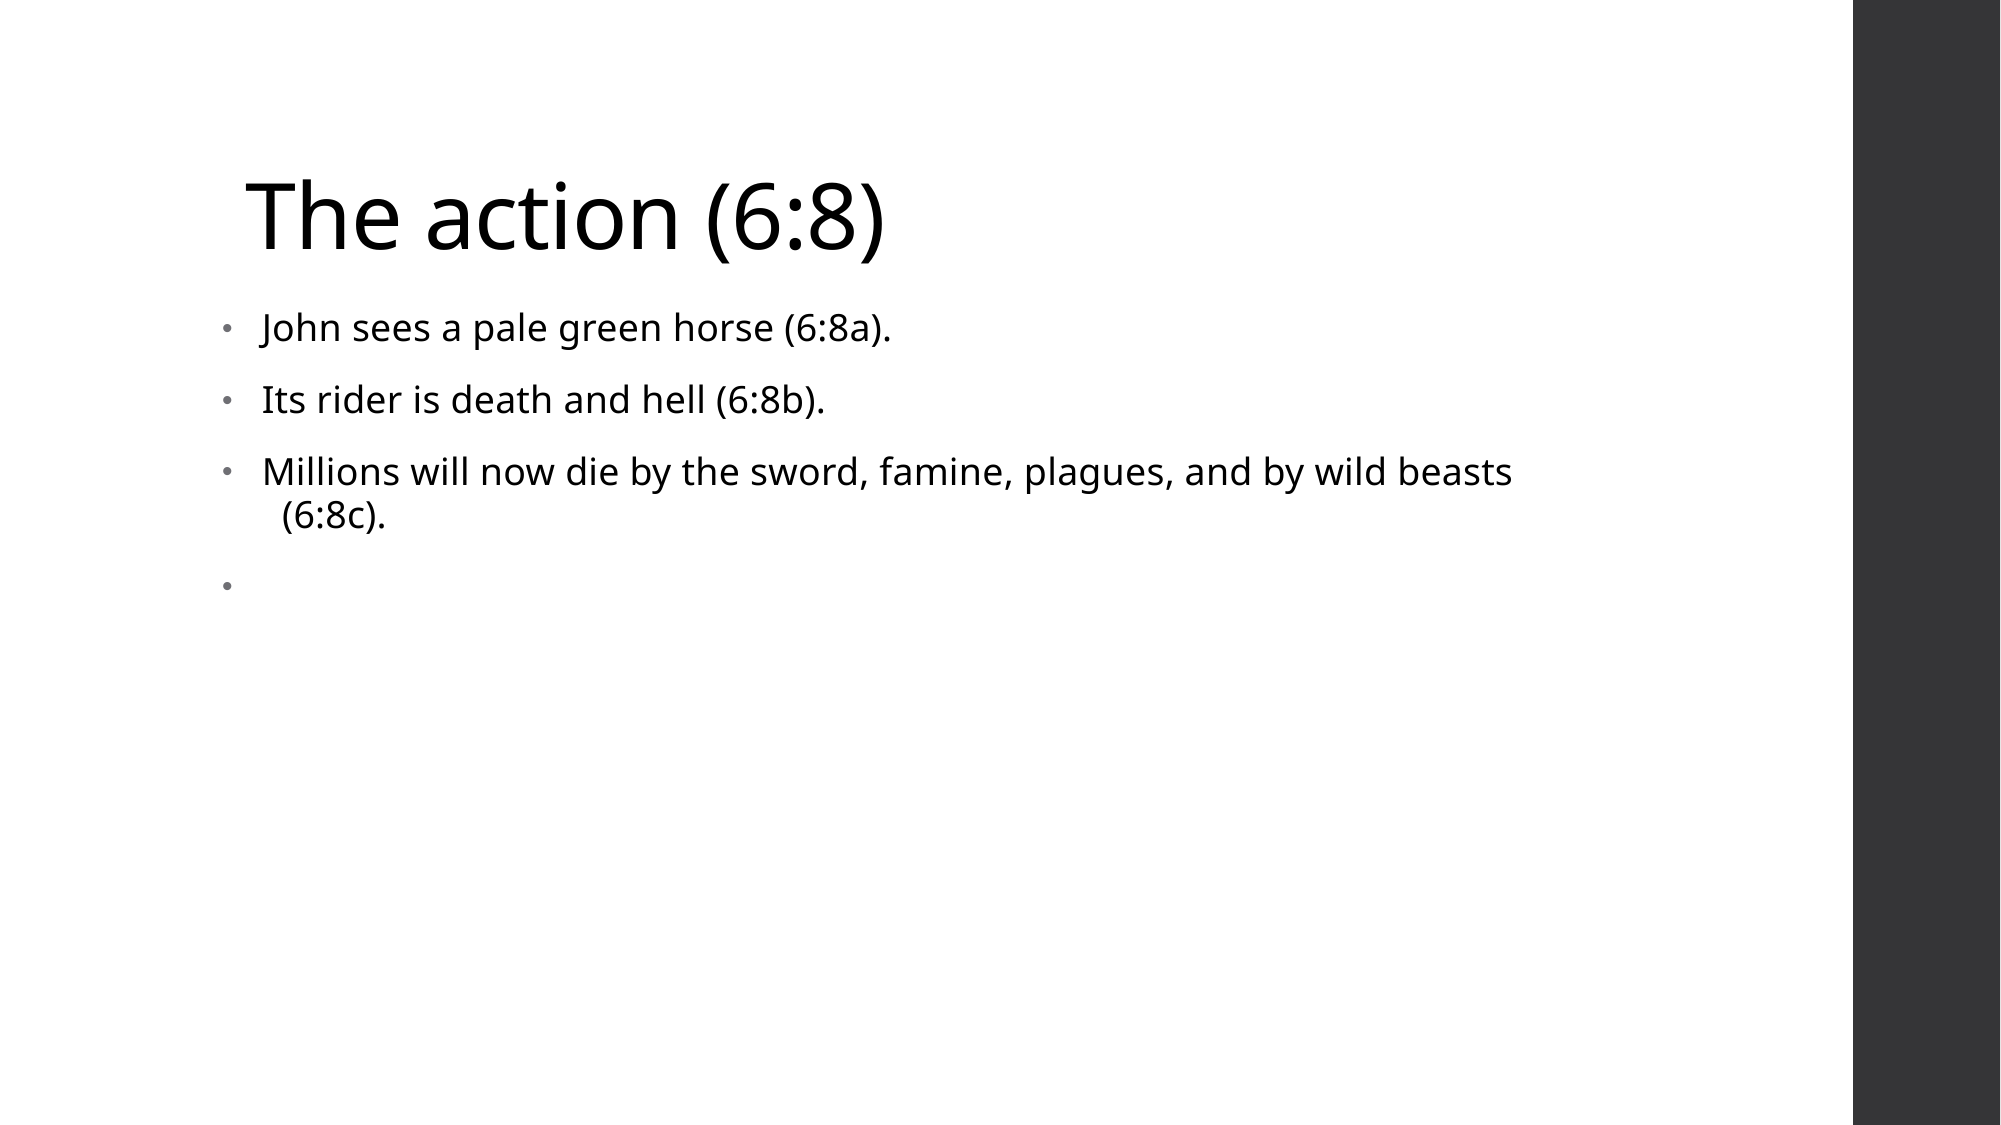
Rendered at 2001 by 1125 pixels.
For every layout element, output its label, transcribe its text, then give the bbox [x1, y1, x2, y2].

list John sees a pale green horse (6:8a). Its rider is death and hell (6:8b). Millions will now die by the sword, famine, plagues, and by wild beasts (6:8c). [206, 299, 1617, 1014]
title The action (6:8) [206, 60, 1797, 278]
